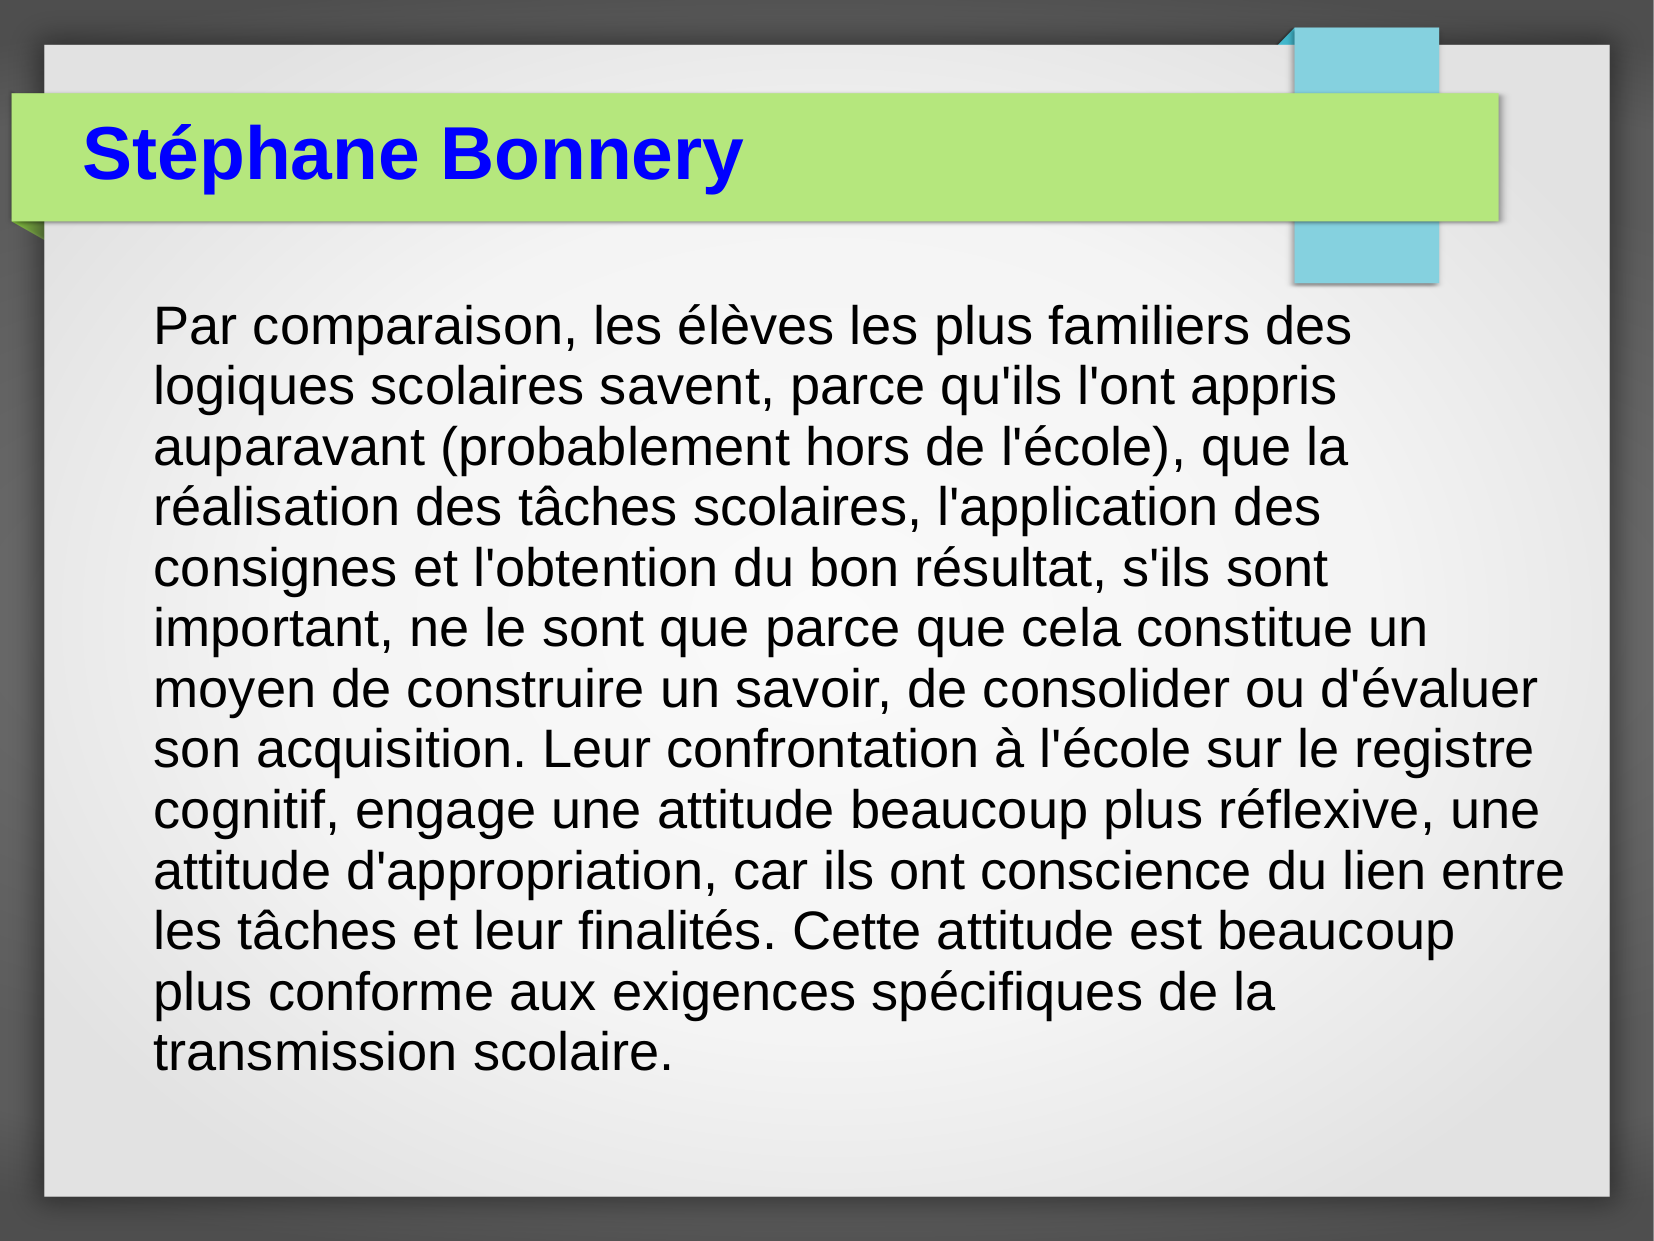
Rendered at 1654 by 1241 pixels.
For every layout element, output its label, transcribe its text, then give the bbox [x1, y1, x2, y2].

picture [0, 0, 1654, 1241]
list Par comparaison, les élèves les plus familiers des logiques scolaires savent, parce qu'ils l'ont appris auparavant (probablement hors de l'école), que la réalisation des tâches scolaires, l'application des consignes et l'obtention du bon résultat, s'ils sont important, ne le sont que parce que cela constitue un moyen de construire un savoir, de consolider ou d'évaluer son acquisition. Leur confrontation à l'école sur le registre cognitif, engage une attitude beaucoup plus réflexive, une attitude d'appropriation, car ils ont conscience du lien entre les tâches et leur finalités. Cette attitude est beaucoup plus conforme aux exigences spécifiques de la transmission scolaire. [82, 295, 1571, 1015]
title Stéphane Bonnery [82, 94, 1264, 213]
